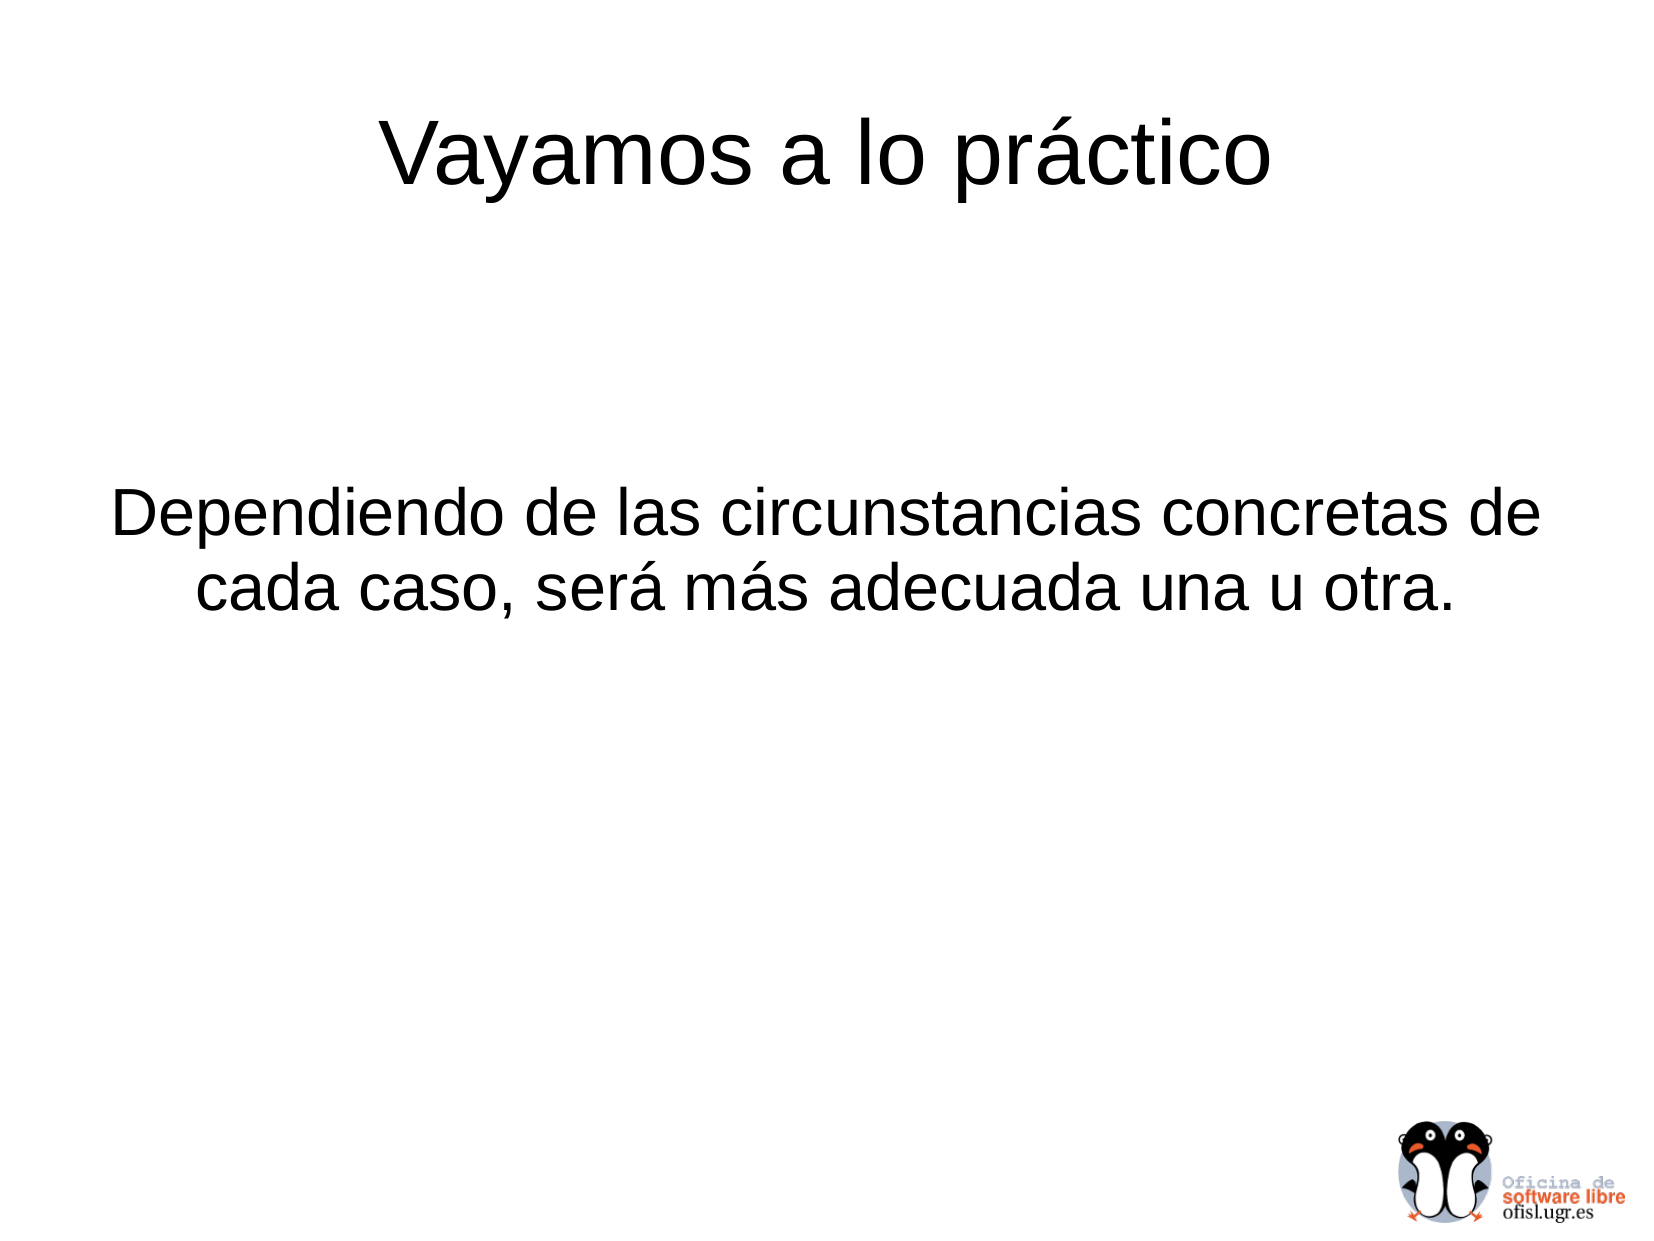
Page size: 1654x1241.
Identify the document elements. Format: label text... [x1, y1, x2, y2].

picture [1398, 1121, 1625, 1223]
subtitle Dependiendo de las circunstancias concretas de cada caso, será más adecuada una u otra. [82, 297, 1571, 1102]
title Vayamos a lo práctico [82, 56, 1571, 250]
